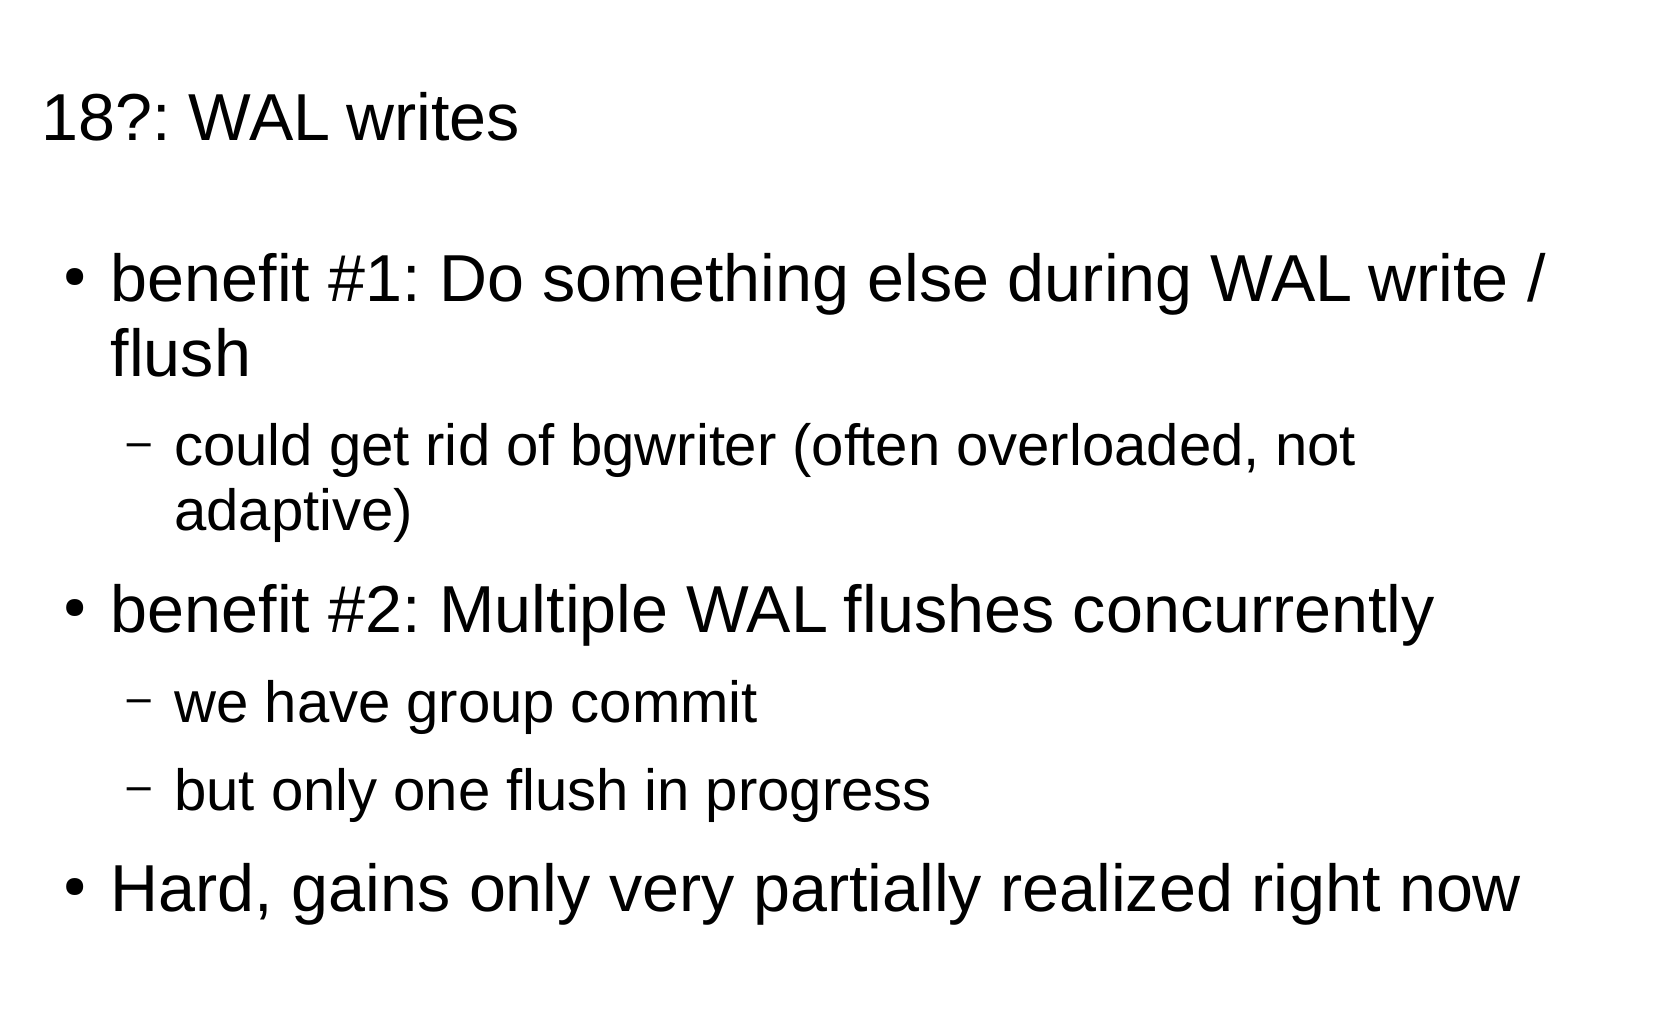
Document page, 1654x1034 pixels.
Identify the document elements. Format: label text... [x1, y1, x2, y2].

title 18?: WAL writes [41, 40, 1605, 195]
list benefit #1: Do something else during WAL write / flush could get rid of bgwriter (often overloaded, not adaptive) benefit #2: Multiple WAL flushes concurrently we have group commit but only one flush in progress Hard, gains only very partially realized right now [47, 241, 1605, 930]
